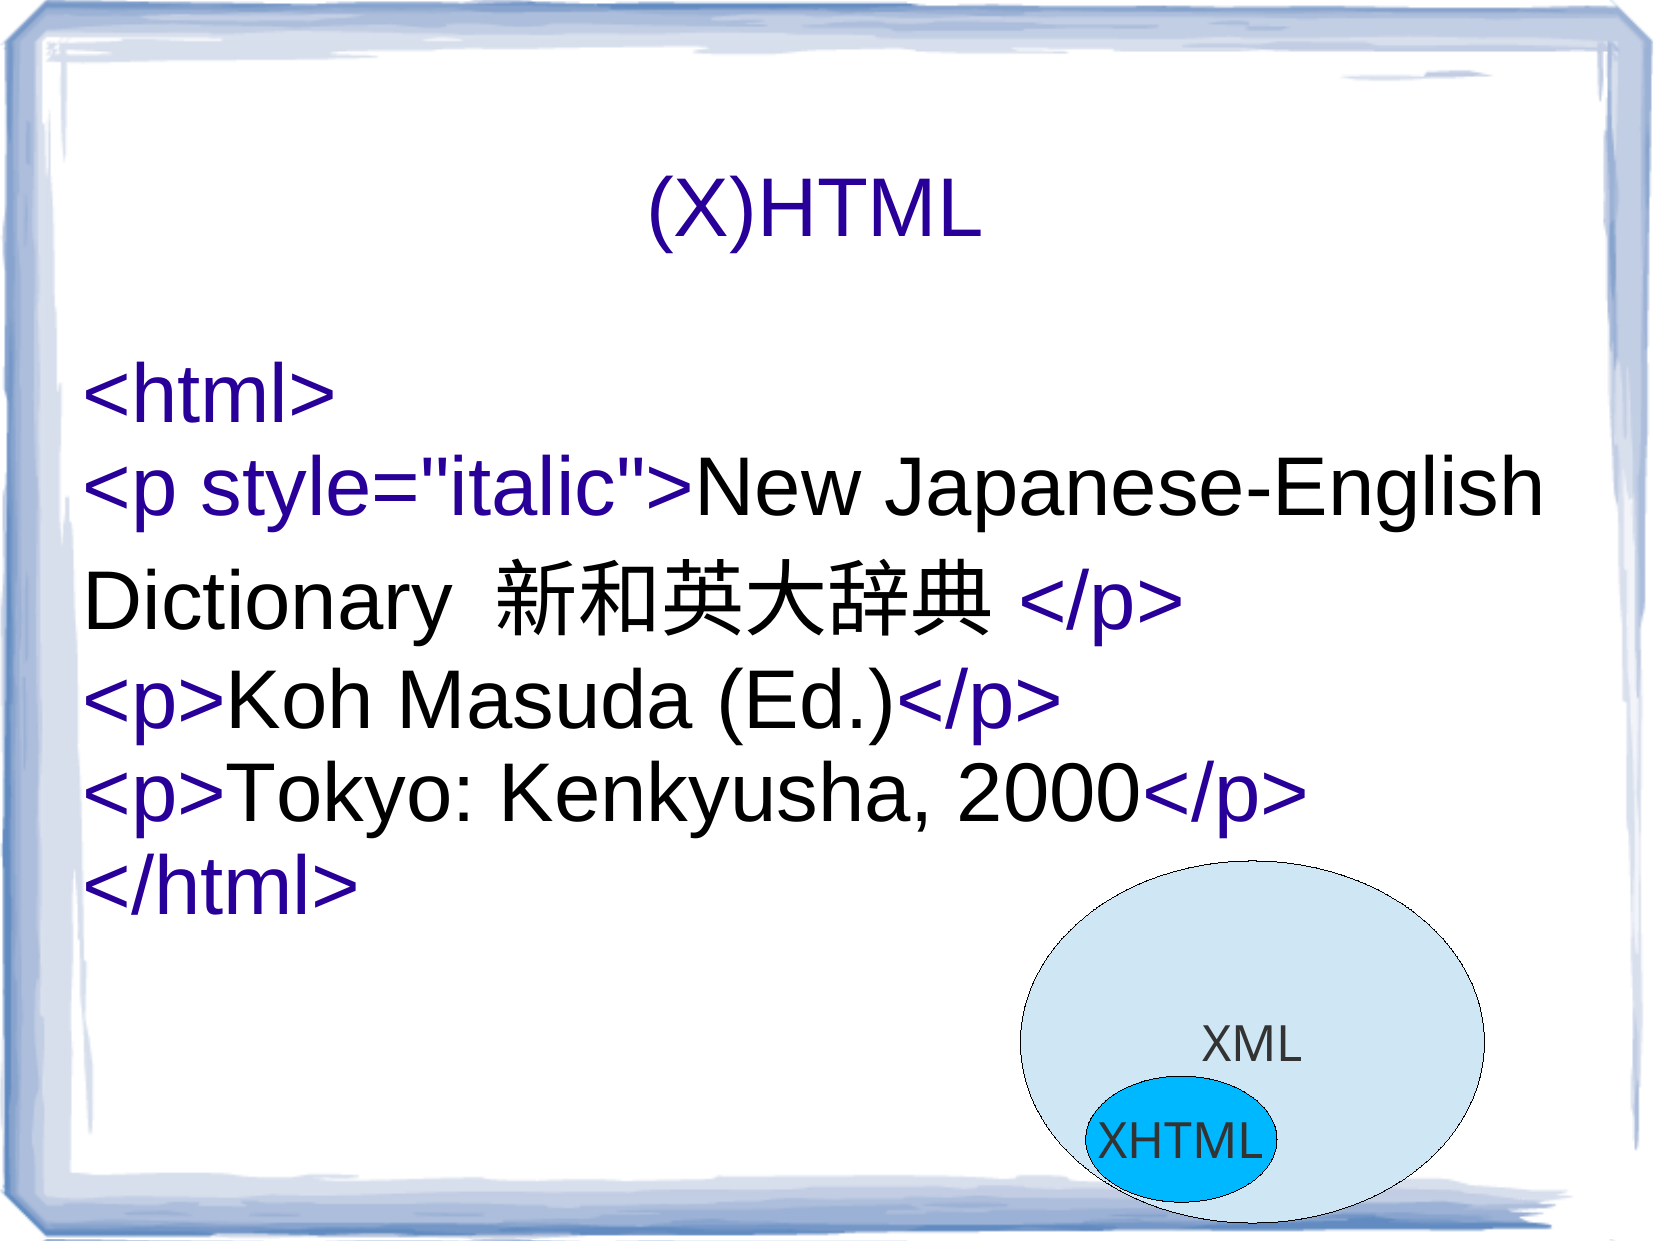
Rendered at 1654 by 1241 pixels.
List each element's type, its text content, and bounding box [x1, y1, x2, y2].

text_box XML [1250, 1045, 1257, 1054]
subtitle (X)HTML <html> <p style="italic">New Japanese-English Dictionary 新和英大辞典</p> <p>Koh Masuda (Ed.)</p> <p>Tokyo: Kenkyusha, 2000</p> </html> [82, 49, 1571, 1045]
text_box XML [1020, 1045, 1485, 1224]
picture [0, 0, 1654, 1241]
text_box XHTML [1085, 1076, 1278, 1203]
